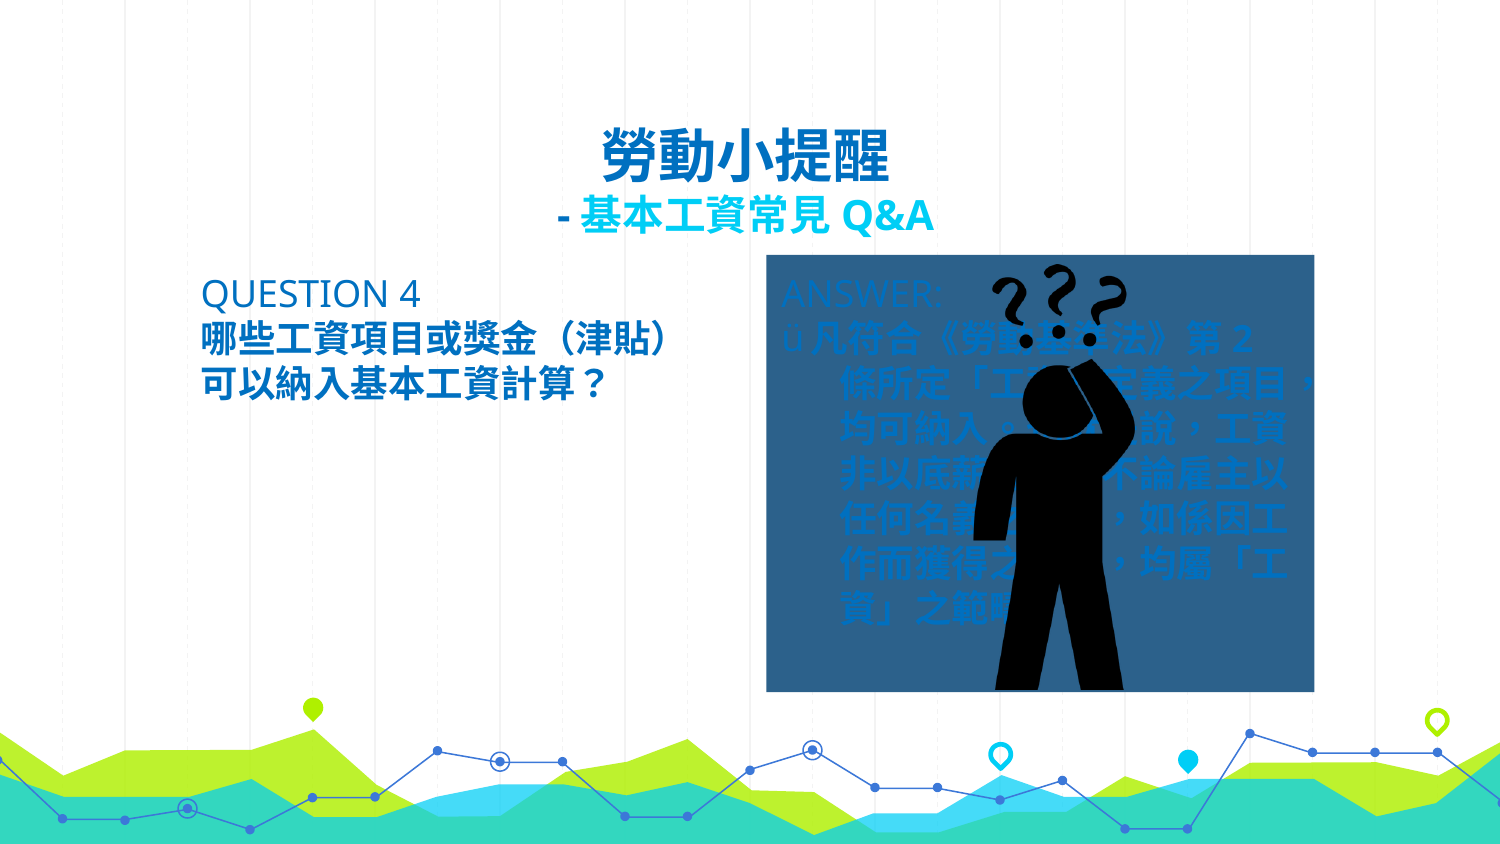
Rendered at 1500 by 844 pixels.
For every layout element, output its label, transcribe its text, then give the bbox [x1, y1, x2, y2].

list QUESTION 4 哪些工資項目或獎金（津貼）可以納入基本工資計算？ [185, 254, 734, 693]
list ANSWER: 凡符合《勞動基準法》第2條所定「工資」定義之項目，均可納入。也就是說，工資非以底薪為限，不論雇主以任何名義之給與，如係因工作而獲得之報酬，均屬「工資」之範疇。 [766, 254, 1315, 693]
picture [947, 264, 1161, 690]
title 勞動小提醒 -基本工資常見Q&A [171, 103, 1320, 222]
